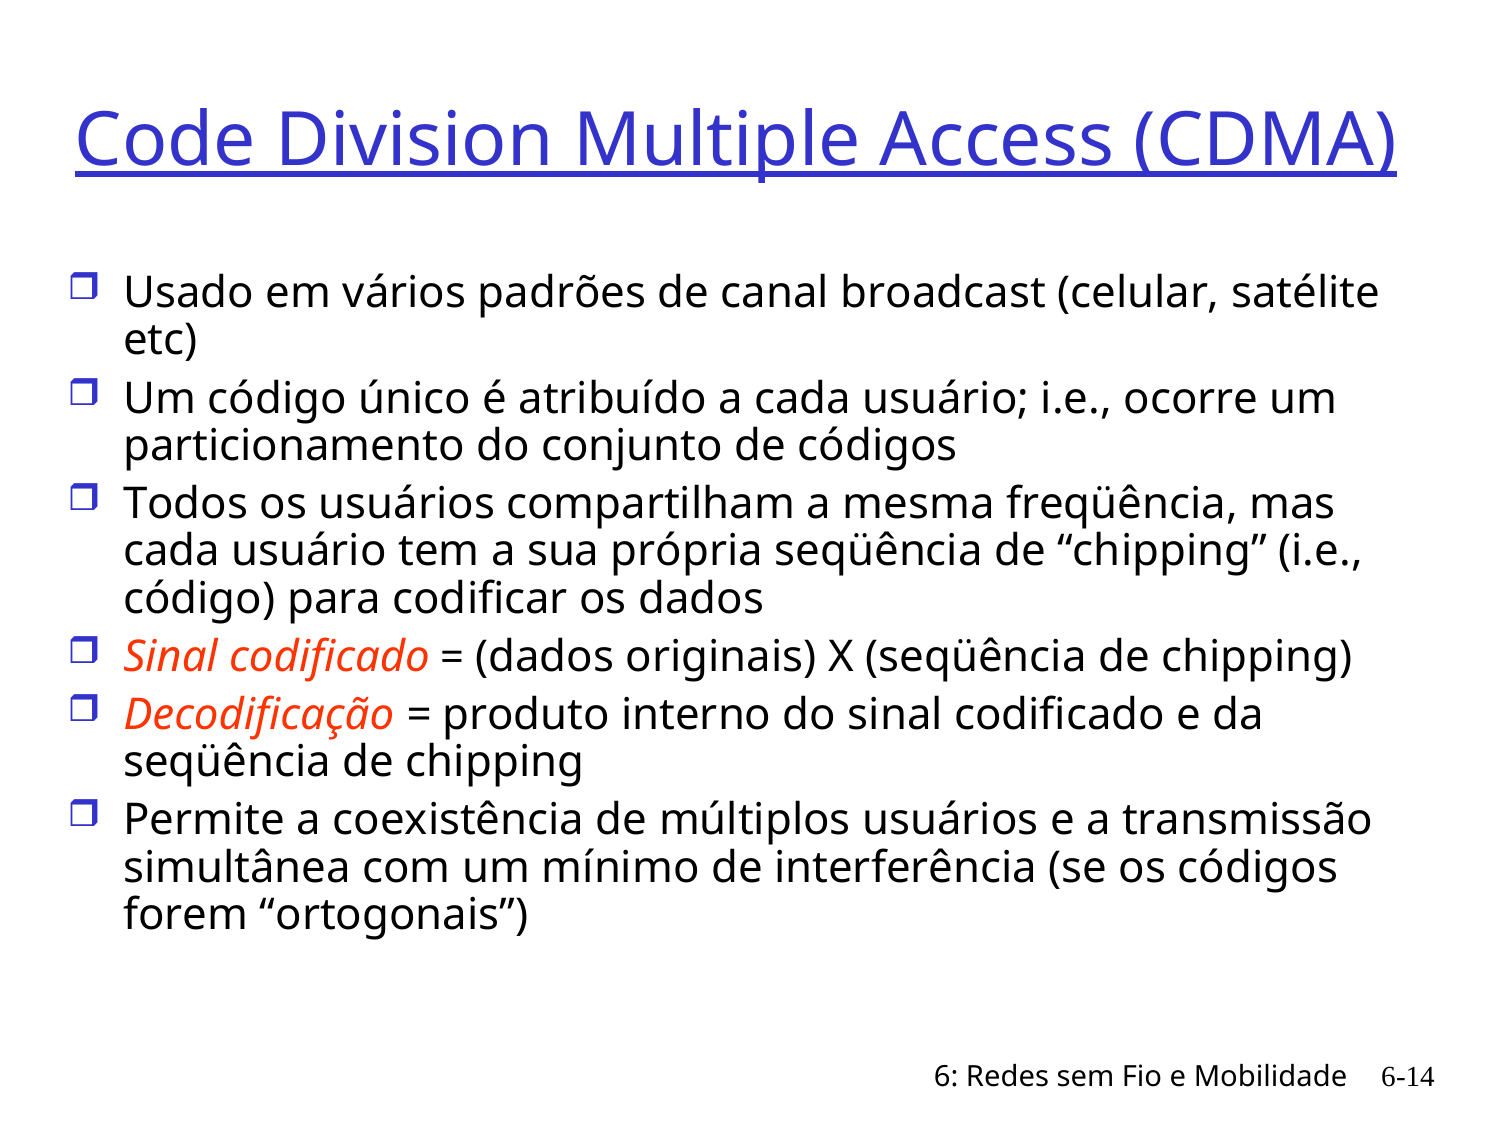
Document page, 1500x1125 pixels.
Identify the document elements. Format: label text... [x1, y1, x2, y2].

text_box Code Division Multiple Access (CDMA) [59, 42, 1433, 230]
text_box Usado em vários padrões de canal broadcast (celular, satélite etc) Um código único é atribuído a cada usuário; i.e., ocorre um particionamento do conjunto de códigos Todos os usuários compartilham a mesma freqüência, mas cada usuário tem a sua própria seqüência de “chipping” (i.e., código) para codificar os dados Sinal codificado = (dados originais) X (seqüência de chipping) Decodificação = produto interno do sinal codificado e da seqüência de chipping Permite a coexistência de múltiplos usuários e a transmissão simultânea com um mínimo de interferência (se os códigos forem “ortogonais”) [52, 262, 1446, 1026]
text_box 6: Redes sem Fio e Mobilidade [728, 1050, 1339, 1125]
text_box 6-<number> [1339, 1050, 1451, 1125]
